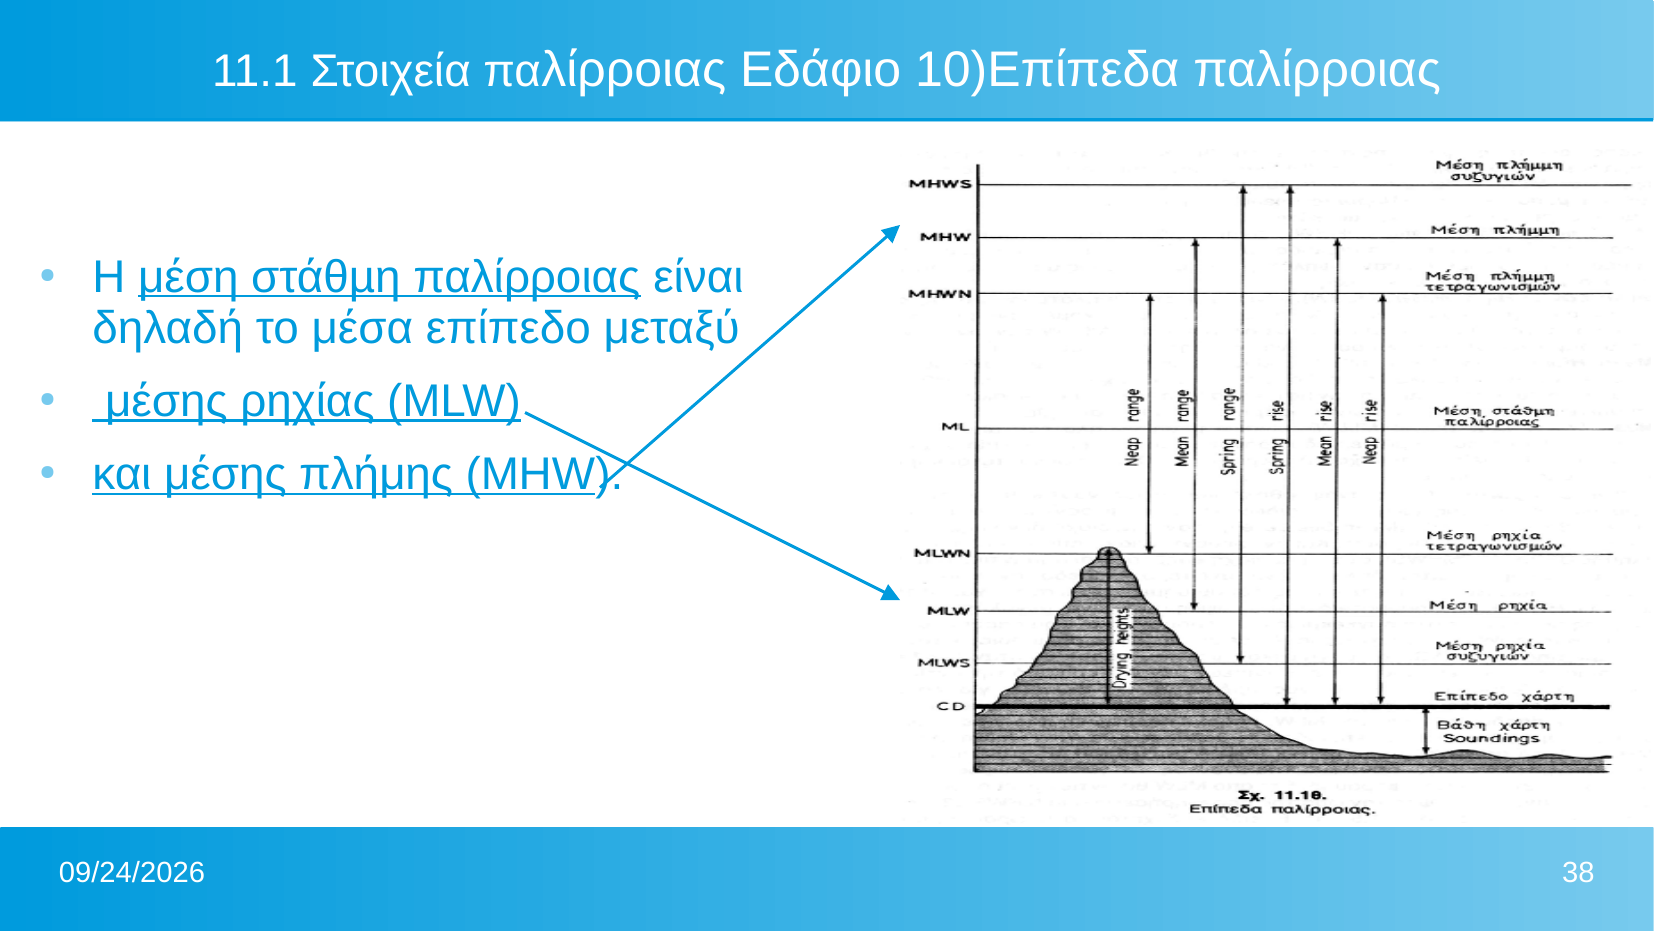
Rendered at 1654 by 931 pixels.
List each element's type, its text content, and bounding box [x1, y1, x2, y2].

title 11.1 Στοιχεία παλίρροιας Εδάφιο 10)Επίπεδα παλίρροιας [59, 29, 1595, 108]
list Η μέση στάθµη παλίρροιας είναι δηλαδή το μέσα επίπεδο μεταξύ μέσης ρηχίας (MLW) και μέσης πλήμης (ΜΗW). [21, 177, 900, 768]
list Η μέση στάθµη παλίρροιας είναι δηλαδή το μέσα επίπεδο μεταξύ μέσης ρηχίας (MLW) και μέσης πλήμης (ΜΗW). [632, 228, 900, 598]
picture [900, 149, 1651, 826]
